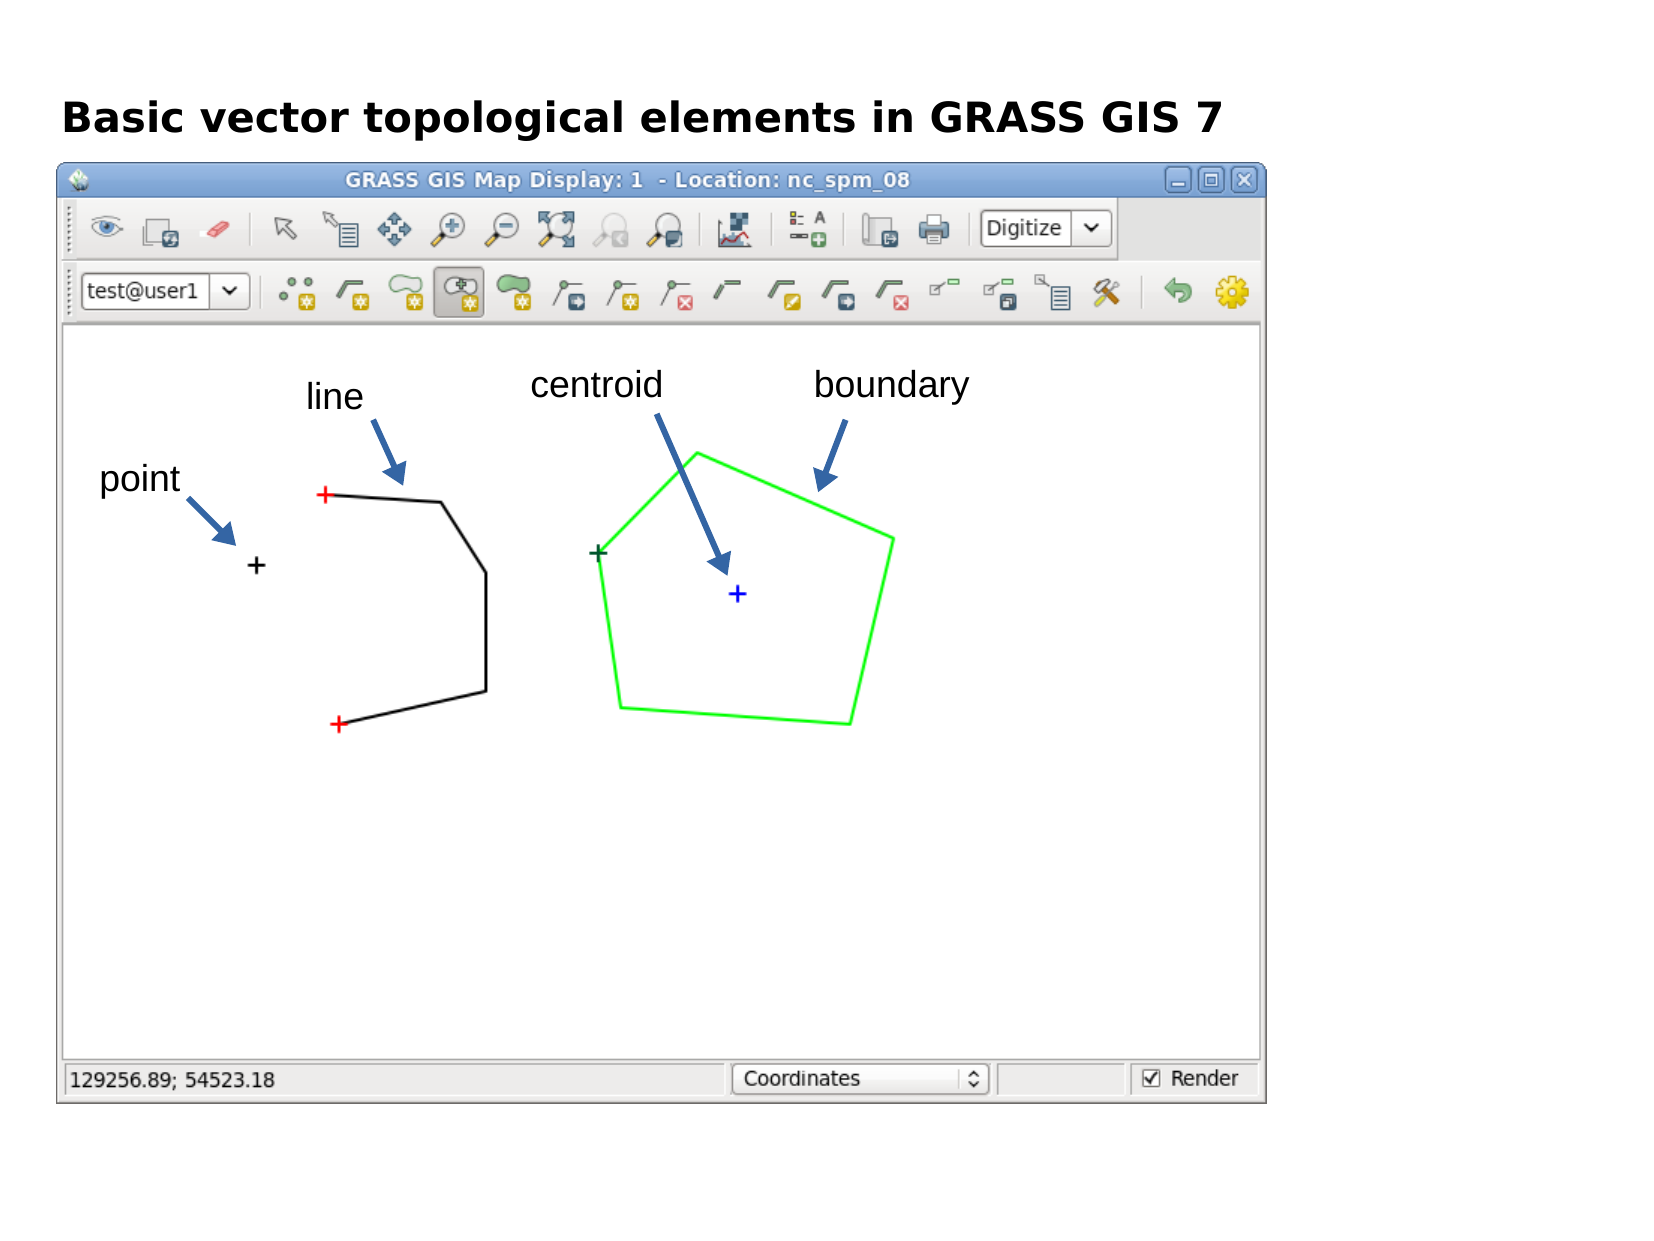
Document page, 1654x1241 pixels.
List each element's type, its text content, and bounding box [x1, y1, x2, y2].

text_box point [84, 450, 337, 508]
text_box line [291, 367, 544, 425]
text_box Basic vector topological elements in GRASS GIS 7 [46, 86, 1263, 151]
text_box boundary [799, 355, 1052, 413]
text_box centroid [515, 355, 768, 413]
picture [56, 162, 1267, 1104]
